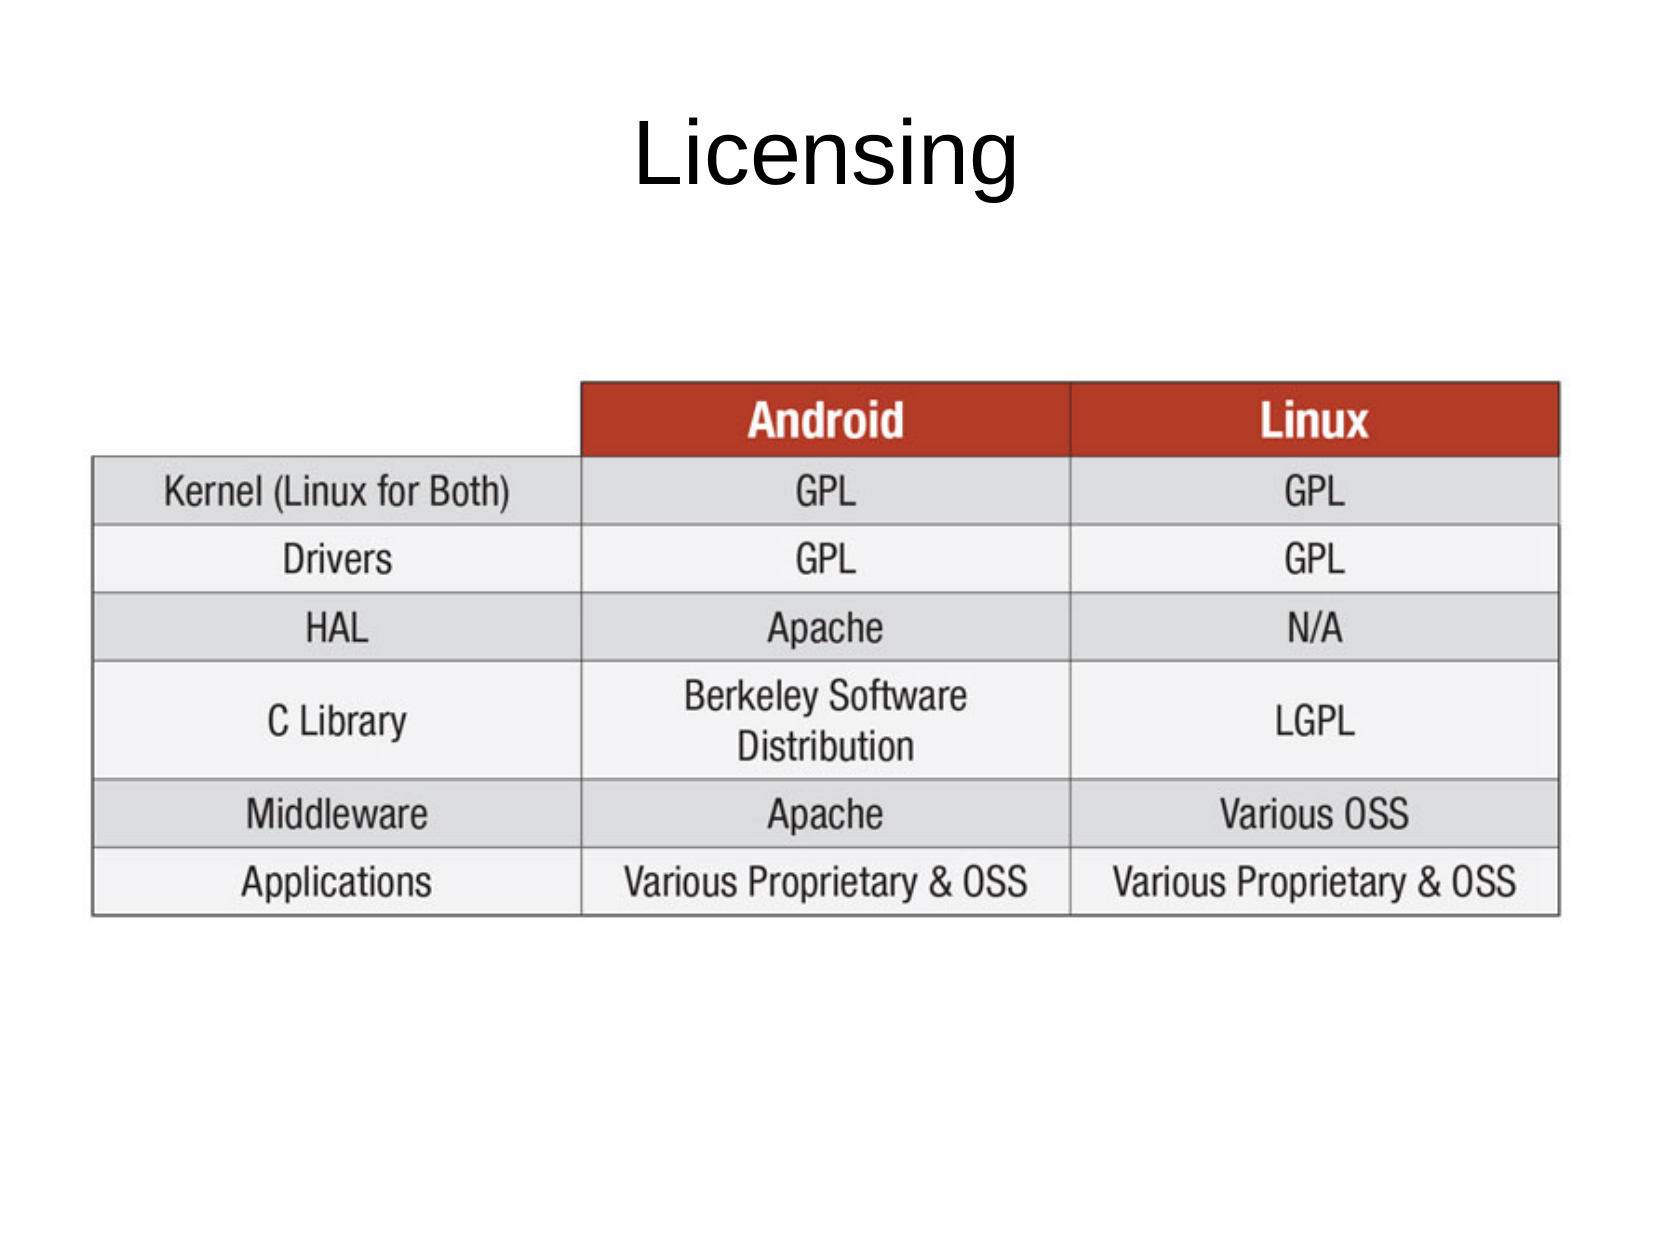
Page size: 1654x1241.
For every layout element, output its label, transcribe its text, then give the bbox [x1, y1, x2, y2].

picture [82, 372, 1571, 927]
title Licensing [82, 49, 1571, 257]
